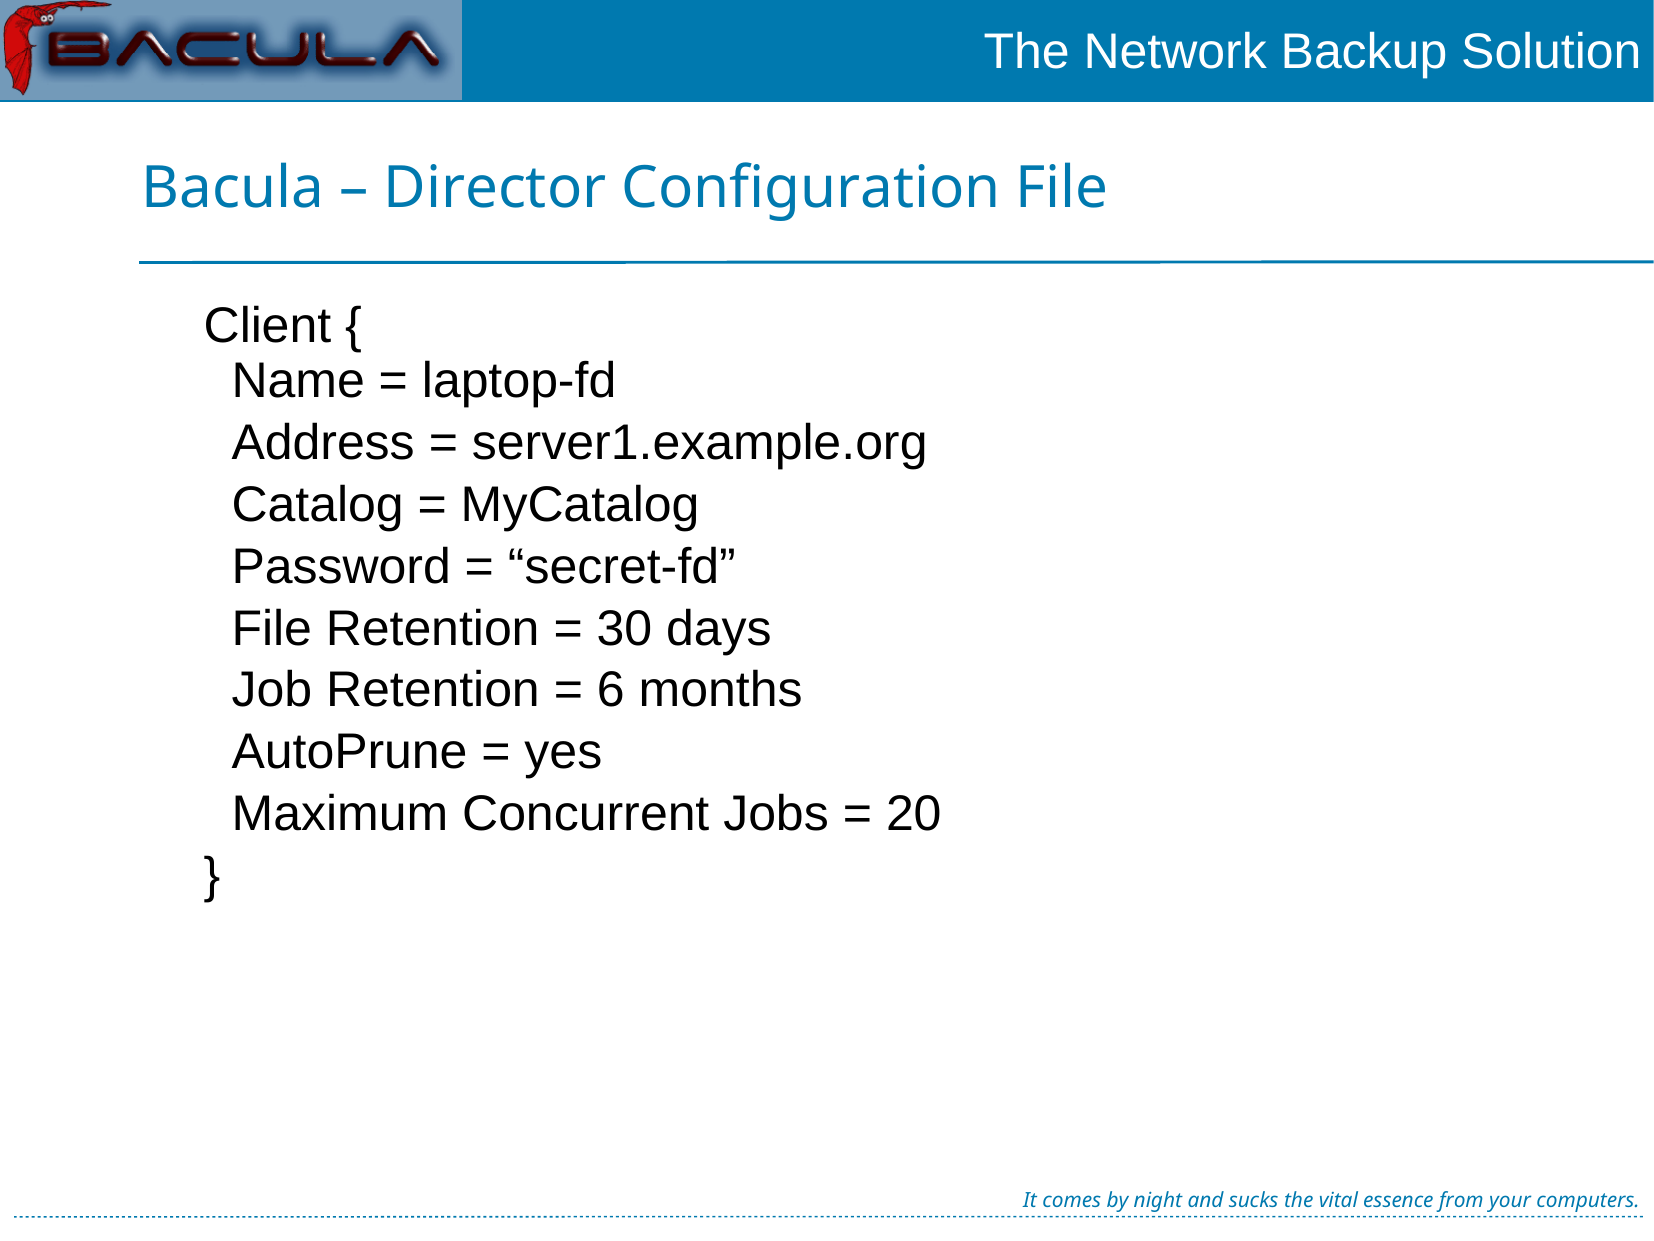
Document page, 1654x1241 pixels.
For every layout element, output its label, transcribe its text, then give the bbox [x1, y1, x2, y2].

picture [0, 0, 461, 99]
title Bacula – Director Configuration File [141, 112, 1501, 226]
list Client { Name = laptop-fd Address = server1.example.org Catalog = MyCatalog Password = “secret-fd” File Retention = 30 days Job Retention = 6 months AutoPrune = yes Maximum Concurrent Jobs = 20 } [144, 296, 1538, 1088]
